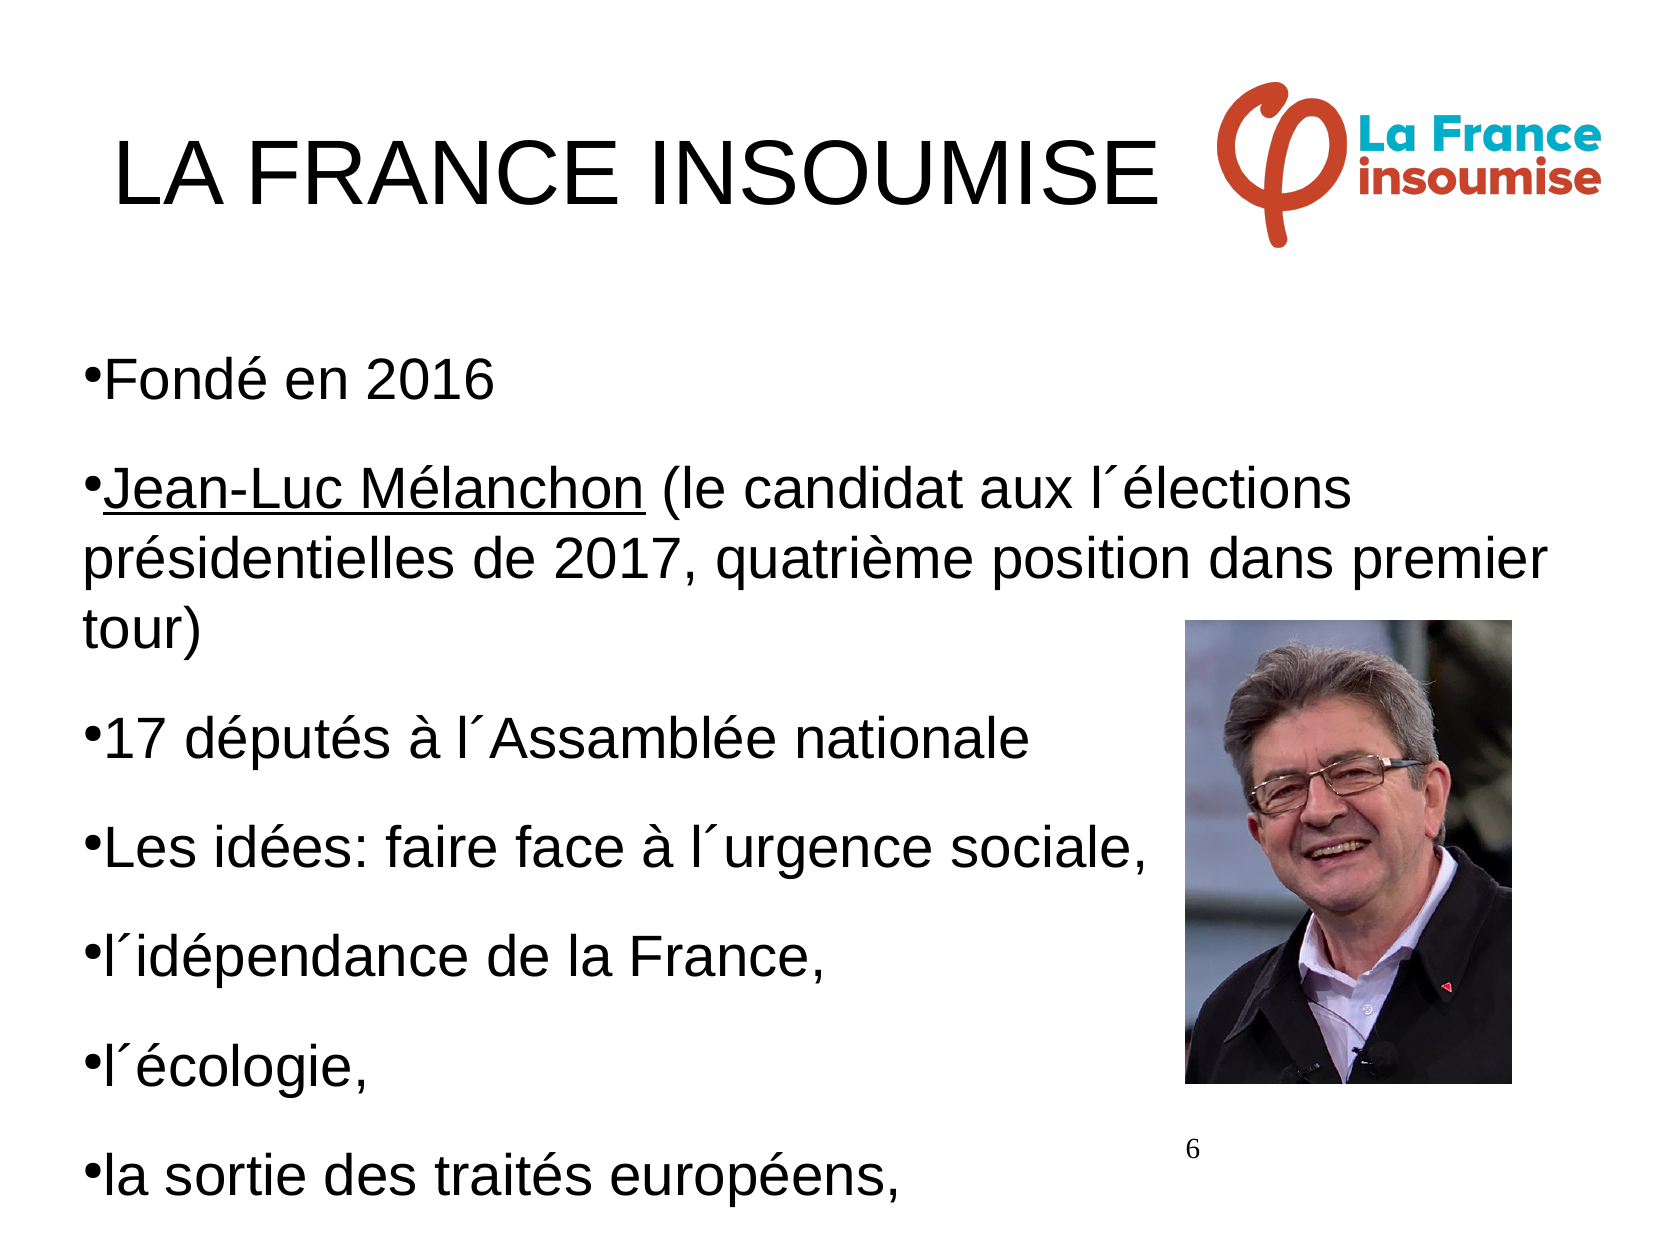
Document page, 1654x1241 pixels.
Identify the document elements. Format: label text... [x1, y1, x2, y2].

picture [1217, 82, 1601, 249]
text_box [1185, 1129, 1571, 1216]
picture [1185, 620, 1512, 1084]
title LA FRANCE INSOUMISE [0, 64, 1382, 272]
subtitle Fondé en 2016 Jean-Luc Mélanchon (le candidat aux l´élections présidentielles de 2017, quatrième position dans premier tour) 17 députés à l´Assamblée nationale Les idées: faire face à l´urgence sociale, l´idépendance de la France, l´écologie, la sortie des traités européens, créer la VIème République [82, 341, 1571, 1089]
